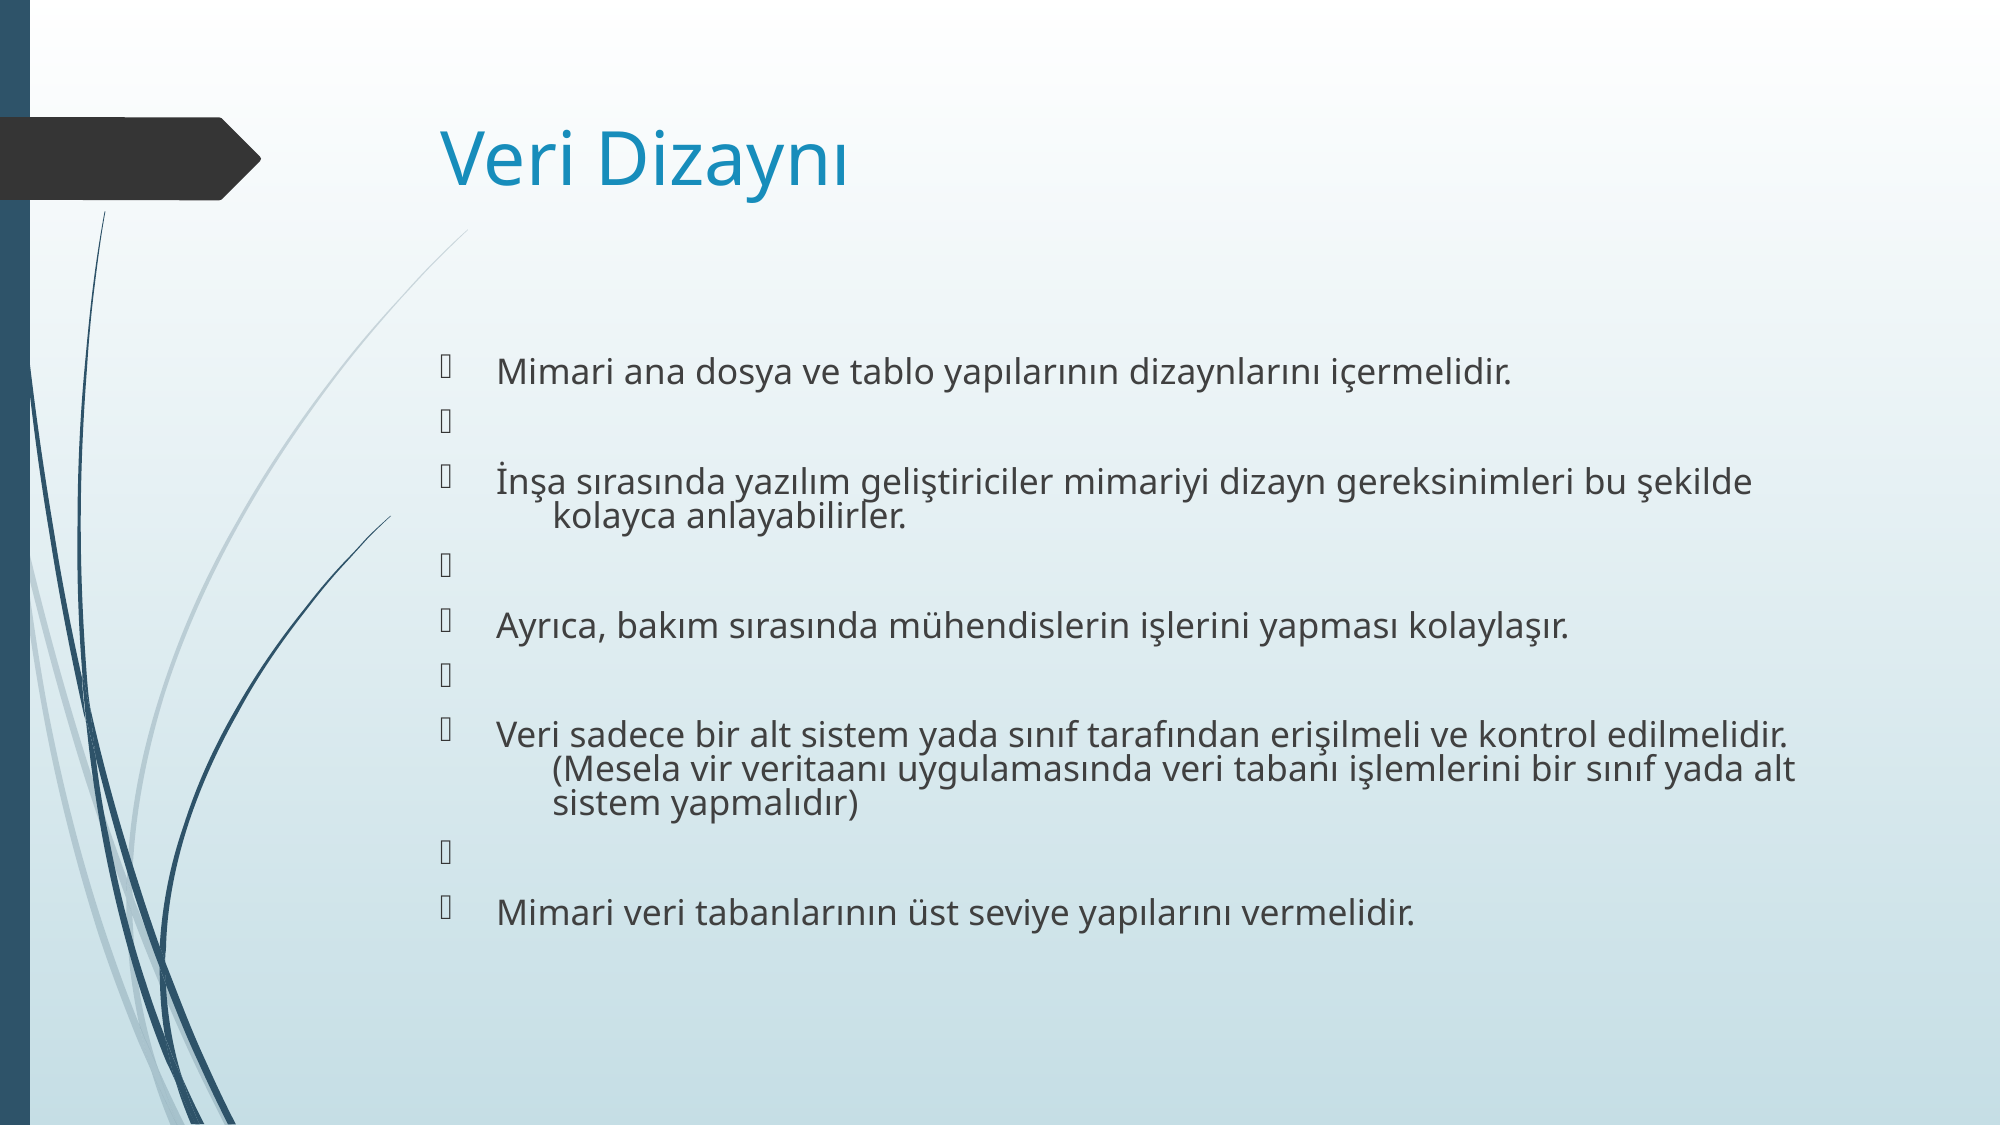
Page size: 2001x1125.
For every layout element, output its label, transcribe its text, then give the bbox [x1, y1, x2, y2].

title Veri Dizaynı [425, 102, 1888, 313]
list Mimari ana dosya ve tablo yapılarının dizaynlarını içermelidir. İnşa sırasında yazılım geliştiriciler mimariyi dizayn gereksinimleri bu şekilde kolayca anlayabilirler. Ayrıca, bakım sırasında mühendislerin işlerini yapması kolaylaşır. Veri sadece bir alt sistem yada sınıf tarafından erişilmeli ve kontrol edilmelidir. (Mesela vir veritaanı uygulamasında veri tabanı işlemlerini bir sınıf yada alt sistem yapmalıdır) Mimari veri tabanlarının üst seviye yapılarını vermelidir. [424, 350, 1888, 970]
